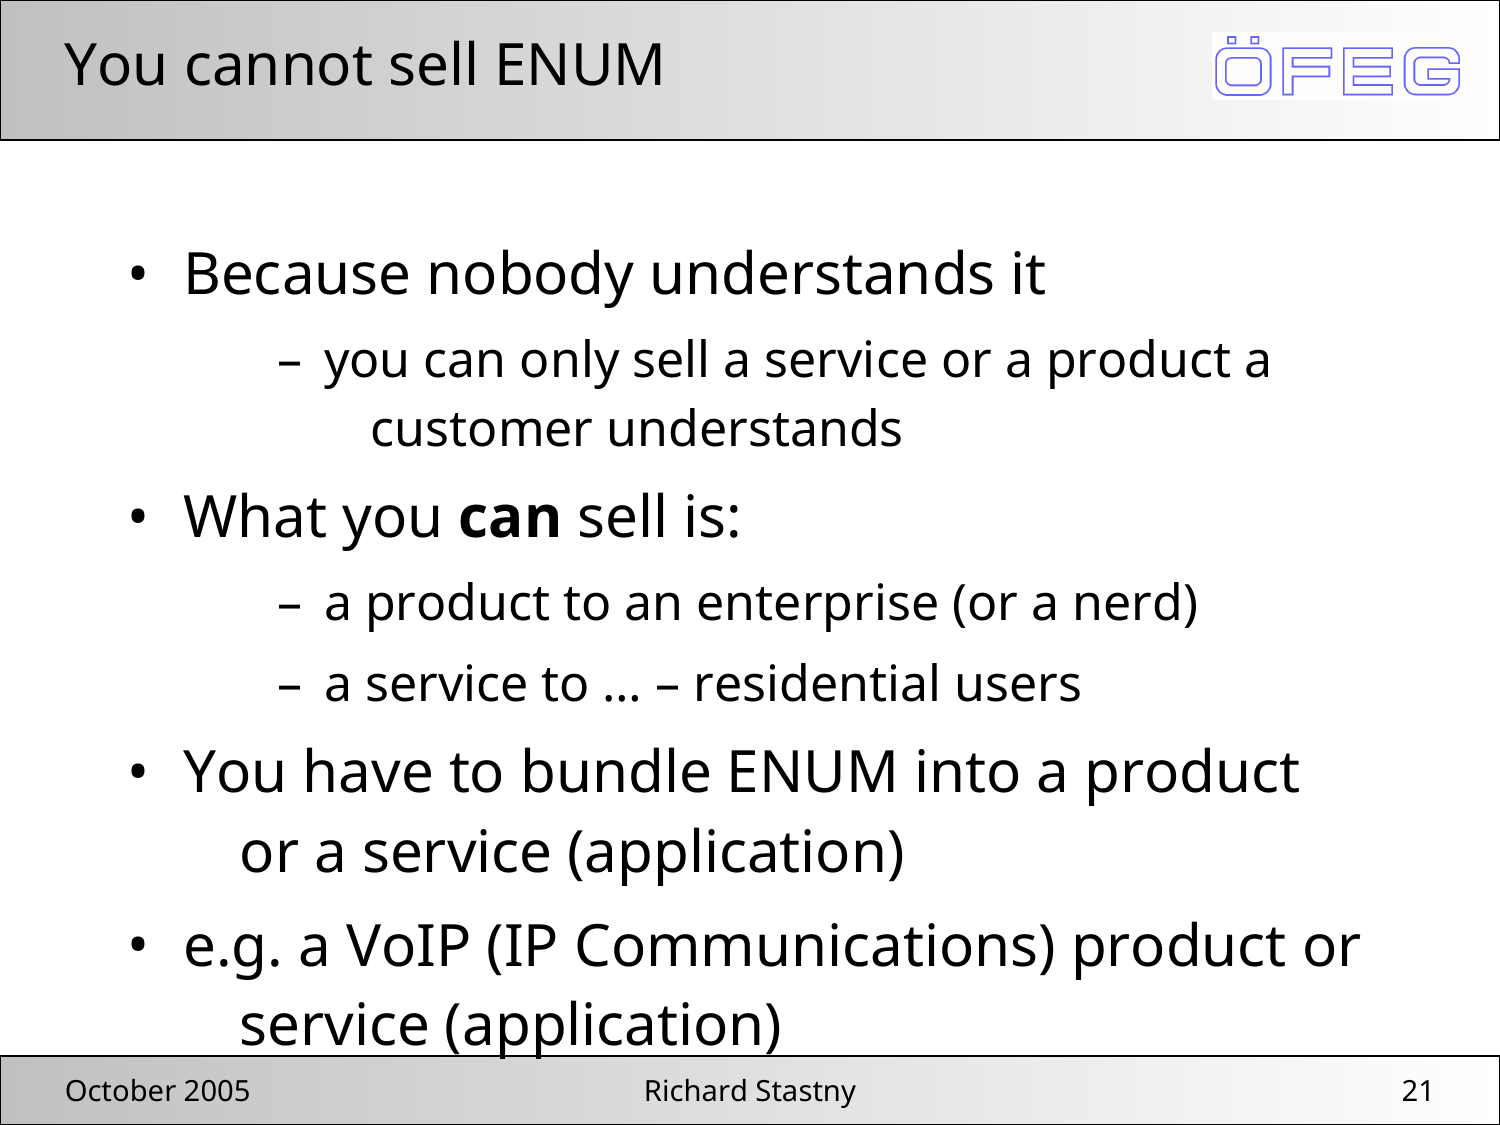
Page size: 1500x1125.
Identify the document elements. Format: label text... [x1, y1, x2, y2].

title You cannot sell ENUM [50, 19, 1176, 106]
list Because nobody understands it you can only sell a service or a product a customer understands What you can sell is: a product to an enterprise (or a nerd) a service to … – residential users You have to bundle ENUM into a product or a service (application) e.g. a VoIP (IP Communications) product or service (application) [112, 224, 1388, 986]
picture [1212, 32, 1463, 100]
